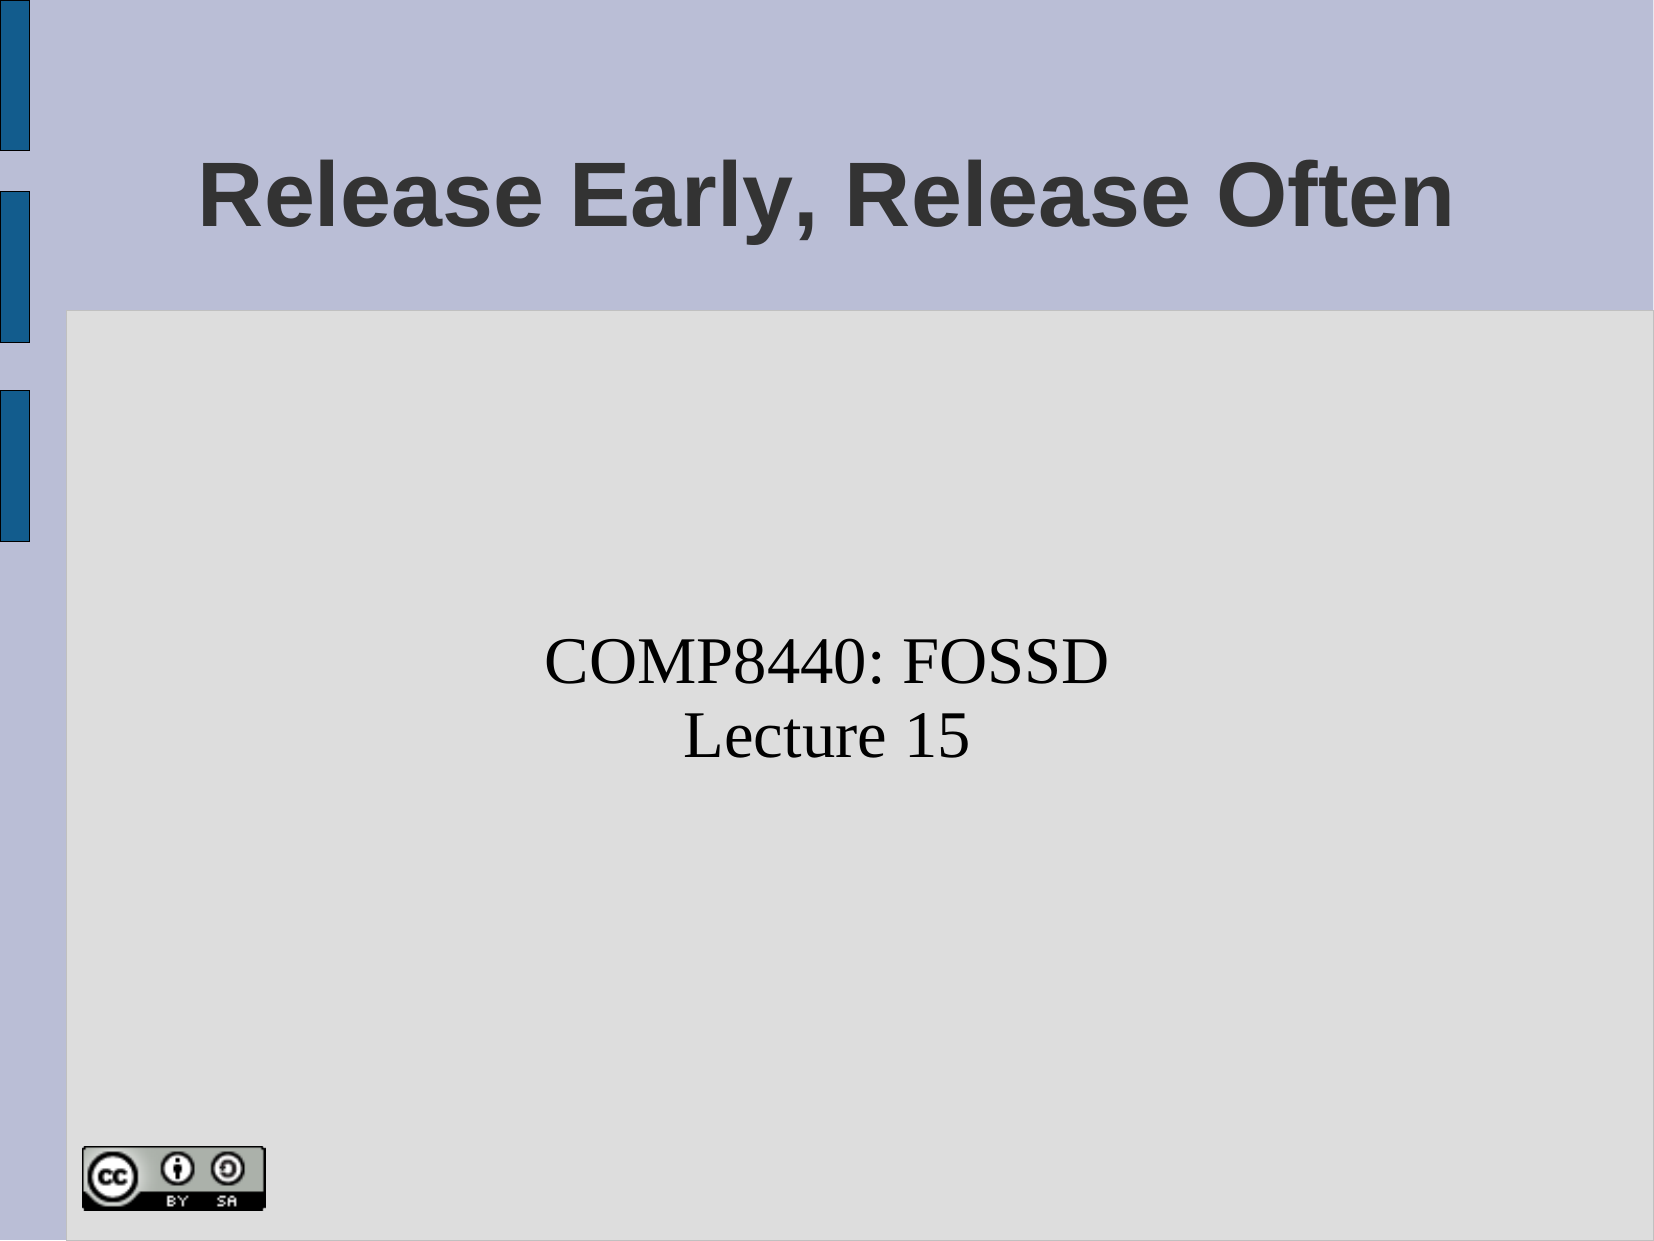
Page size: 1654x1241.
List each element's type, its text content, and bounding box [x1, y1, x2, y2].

subtitle COMP8440: FOSSD Lecture 15 [121, 344, 1534, 1127]
picture [82, 1146, 266, 1211]
title Release Early, Release Often [121, 91, 1534, 299]
